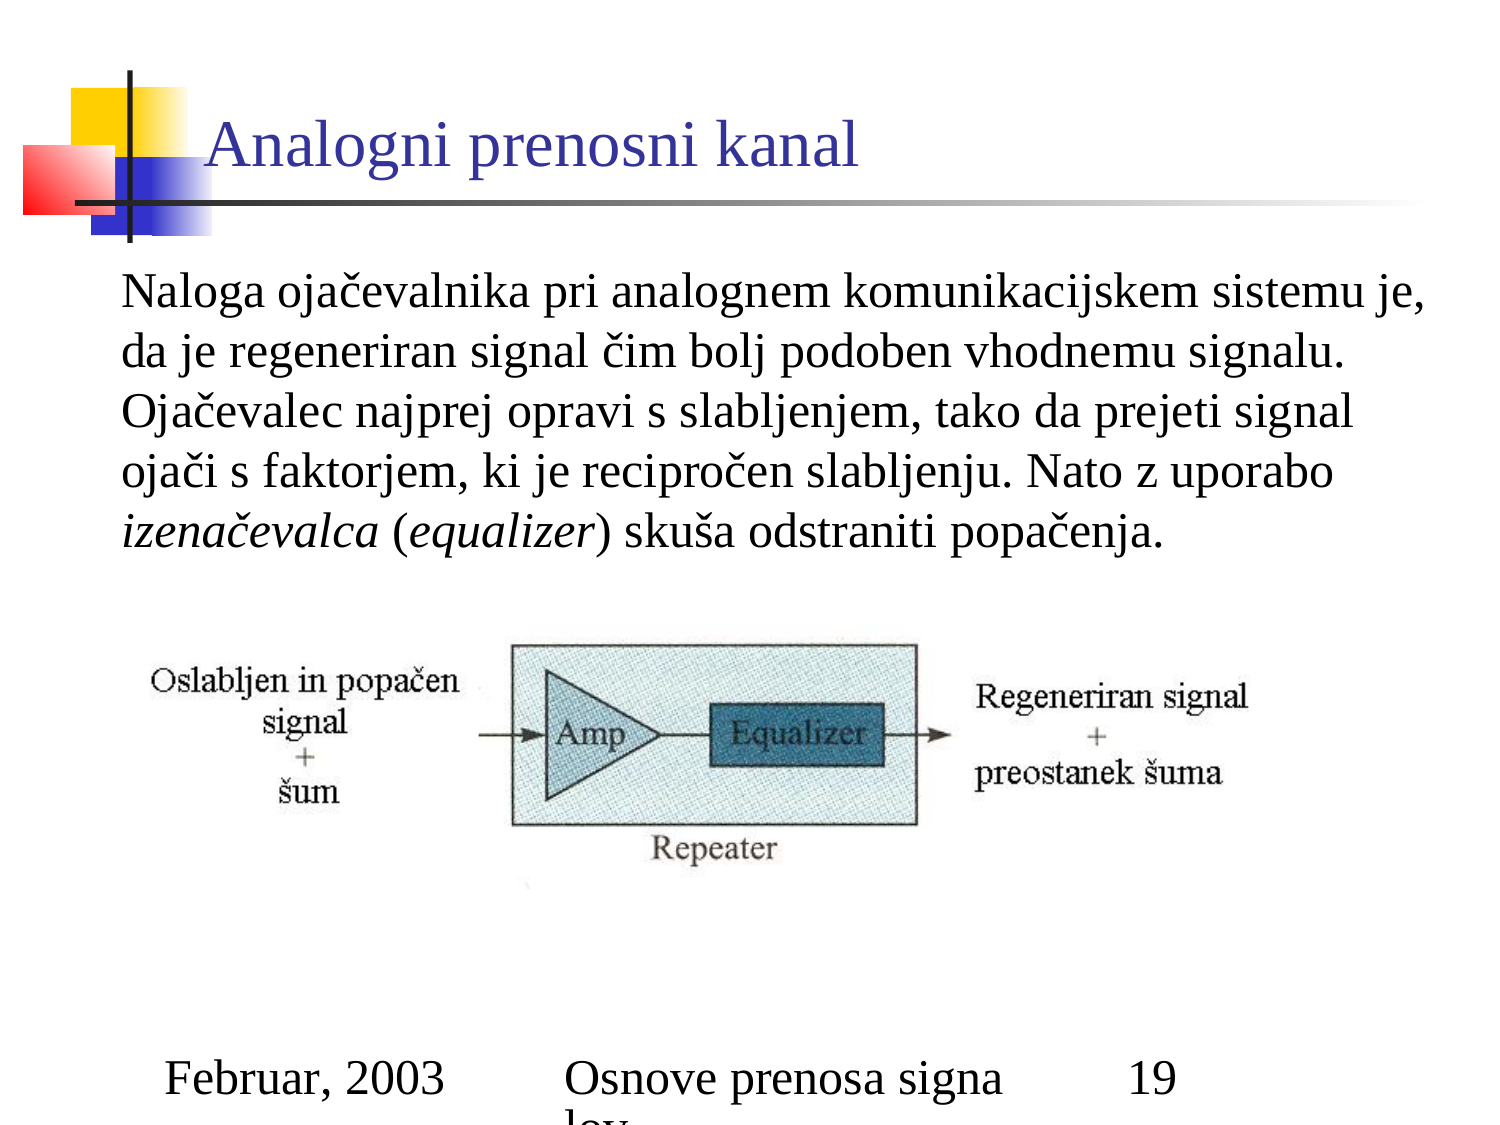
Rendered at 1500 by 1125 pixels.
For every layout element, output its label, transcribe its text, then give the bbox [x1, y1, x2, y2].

picture [125, 624, 1288, 889]
title Analogni prenosni kanal [188, 92, 1468, 188]
list Naloga ojačevalnika pri analognem komunikacijskem sistemu je, da je regeneriran signal čim bolj podoben vhodnemu signalu. Ojačevalec najprej opravi s slabljenjem, tako da prejeti signal ojači s faktorjem, ki je recipročen slabljenju. Nato z uporabo izenačevalca (equalizer) skuša odstraniti popačenja. [50, 249, 1469, 576]
